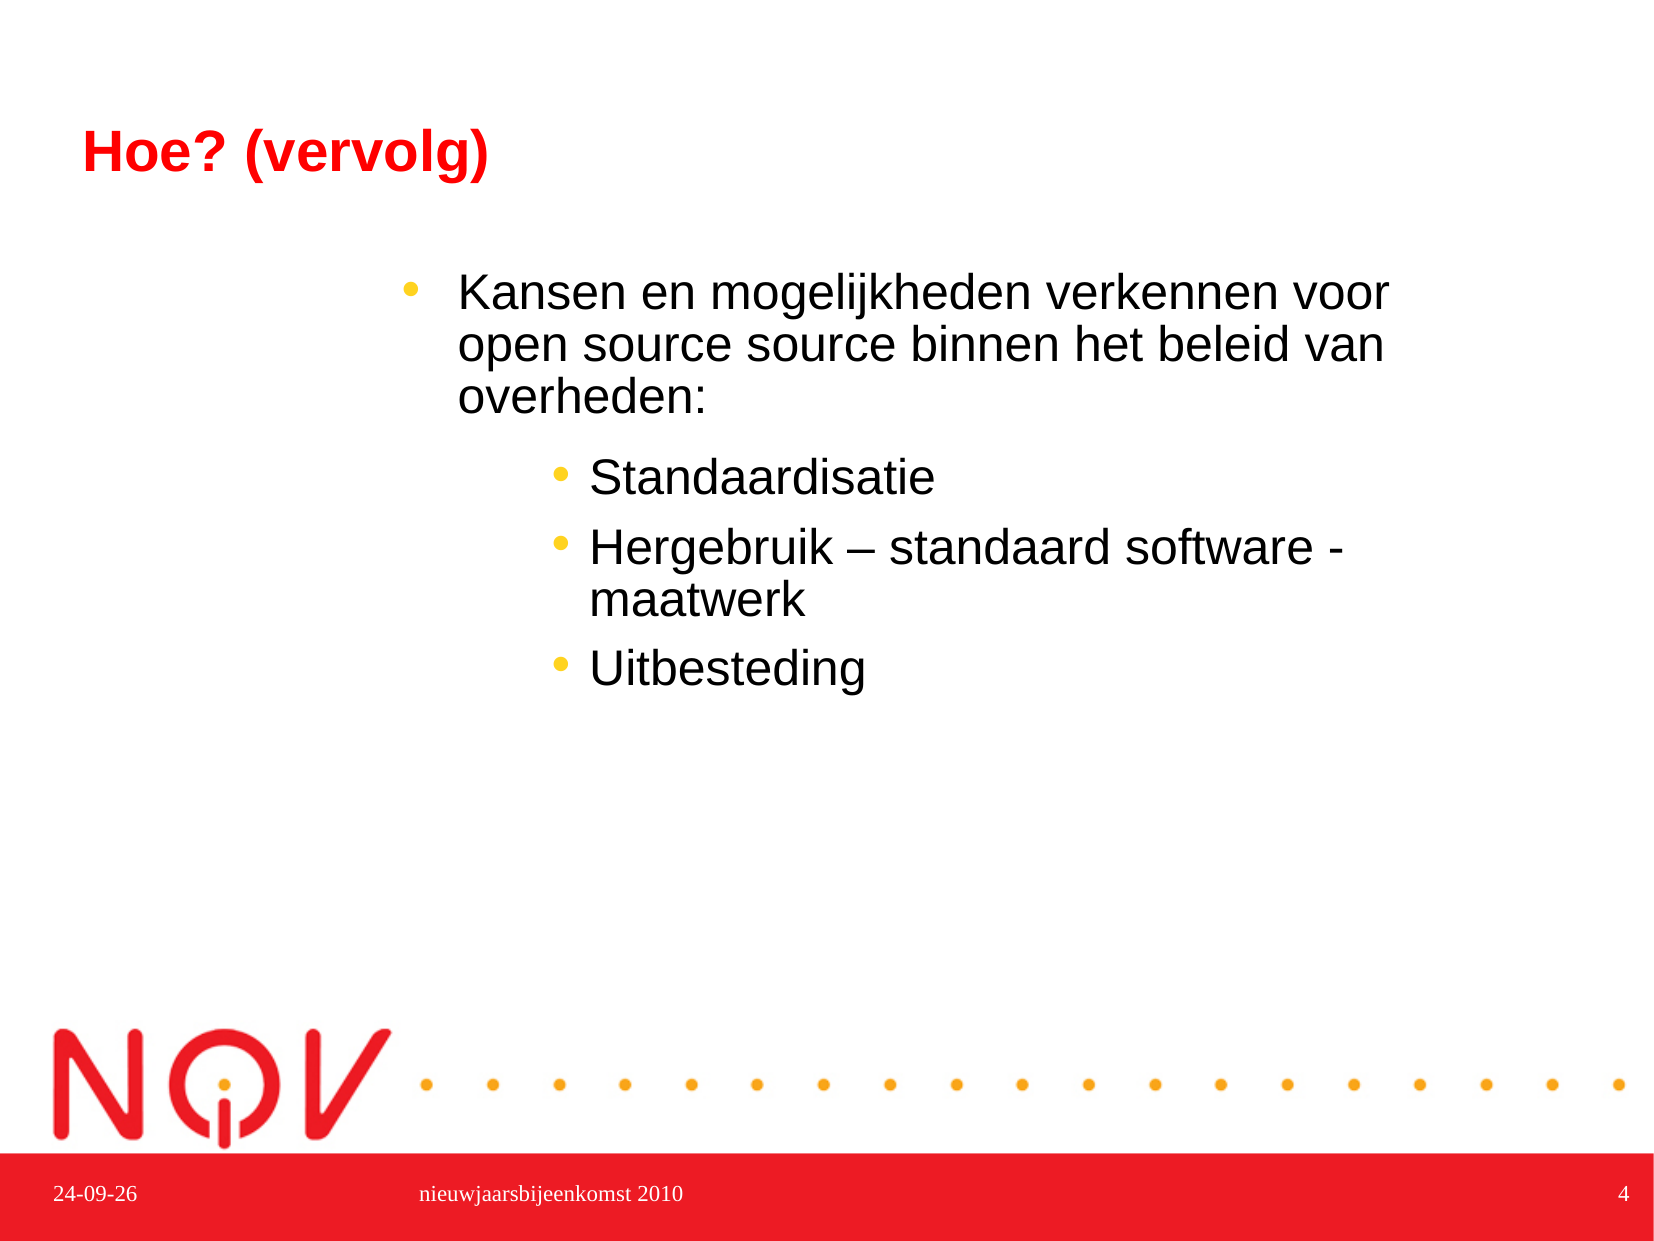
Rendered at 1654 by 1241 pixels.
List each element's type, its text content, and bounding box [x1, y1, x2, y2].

title Hoe? (vervolg) [82, 49, 1571, 257]
picture [0, 0, 1654, 1241]
list Kansen en mogelijkheden verkennen voor open source source binnen het beleid van overheden: Standaardisatie Hergebruik – standaard software - maatwerk Uitbesteding [401, 265, 1465, 980]
